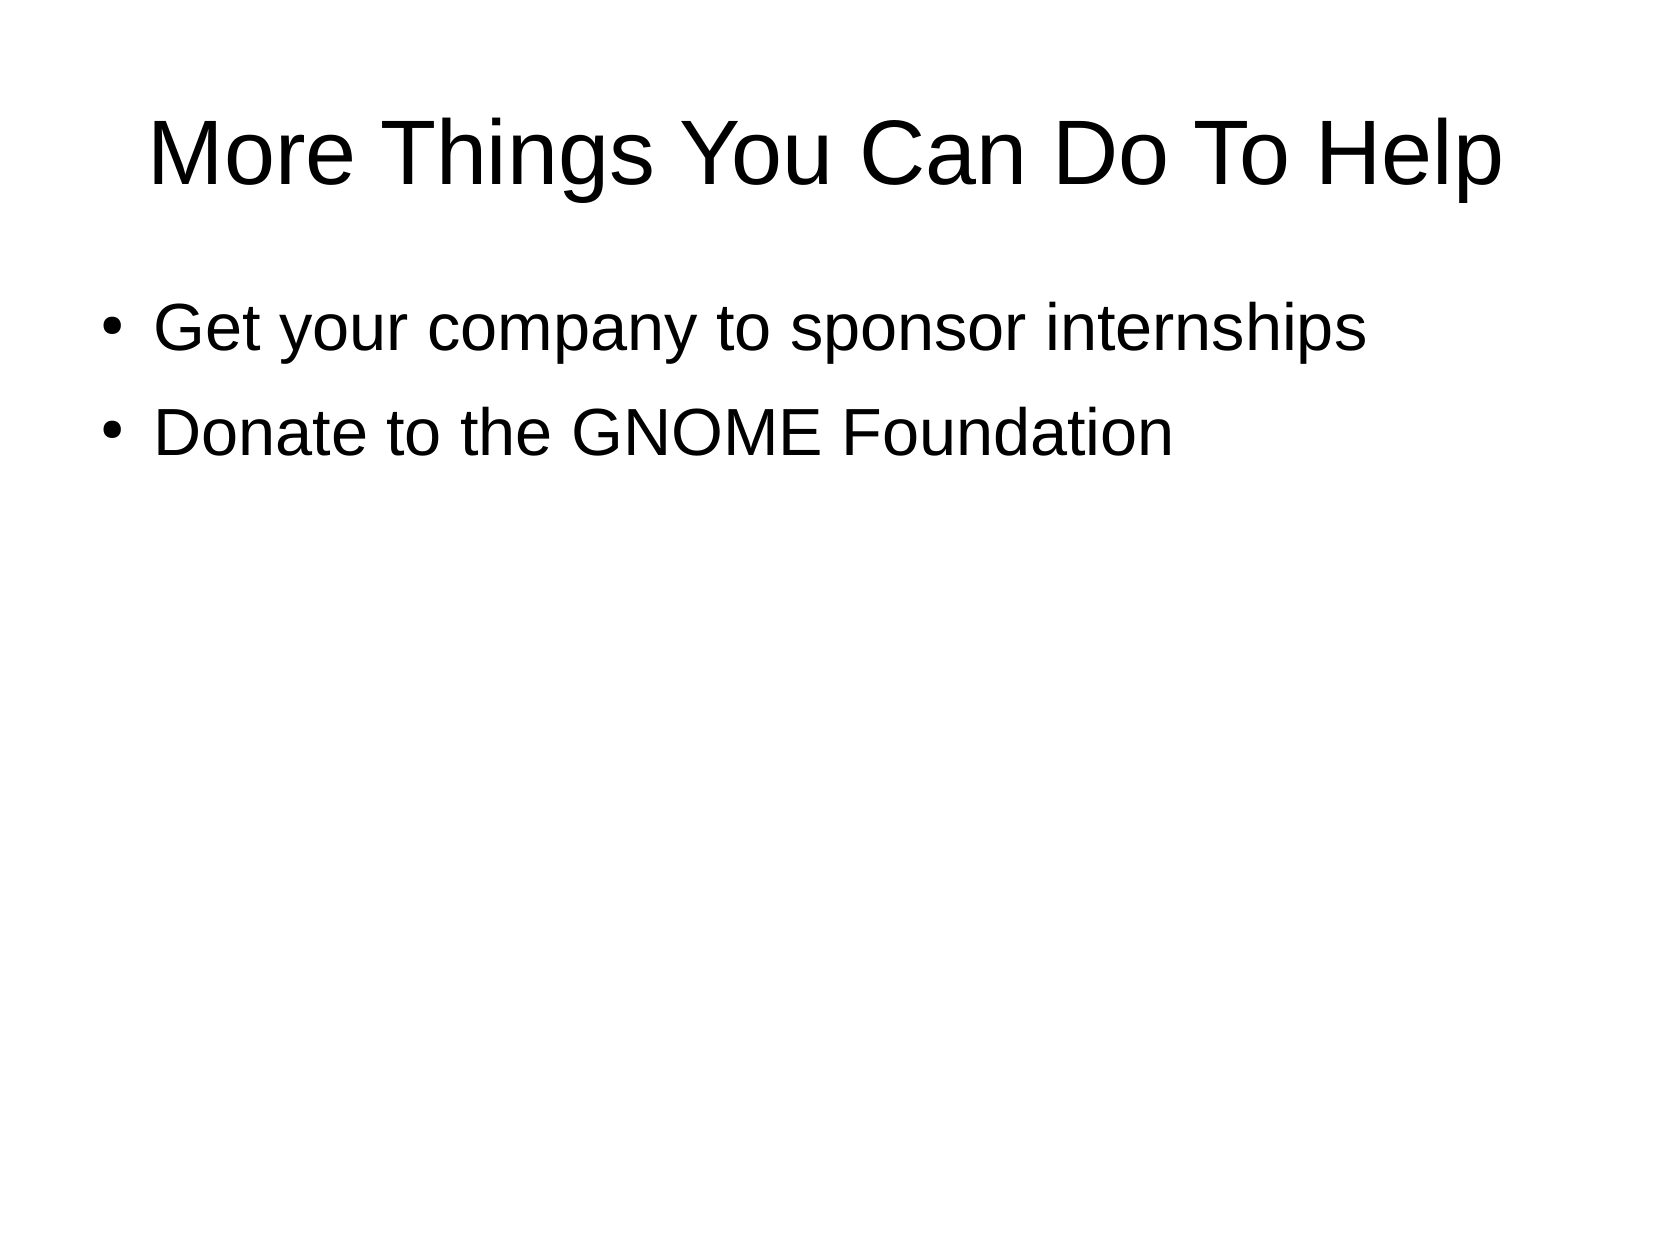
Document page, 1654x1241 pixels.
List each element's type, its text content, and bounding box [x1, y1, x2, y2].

title More Things You Can Do To Help [82, 49, 1571, 257]
list Get your company to sponsor internships Donate to the GNOME Foundation [82, 290, 1571, 1010]
